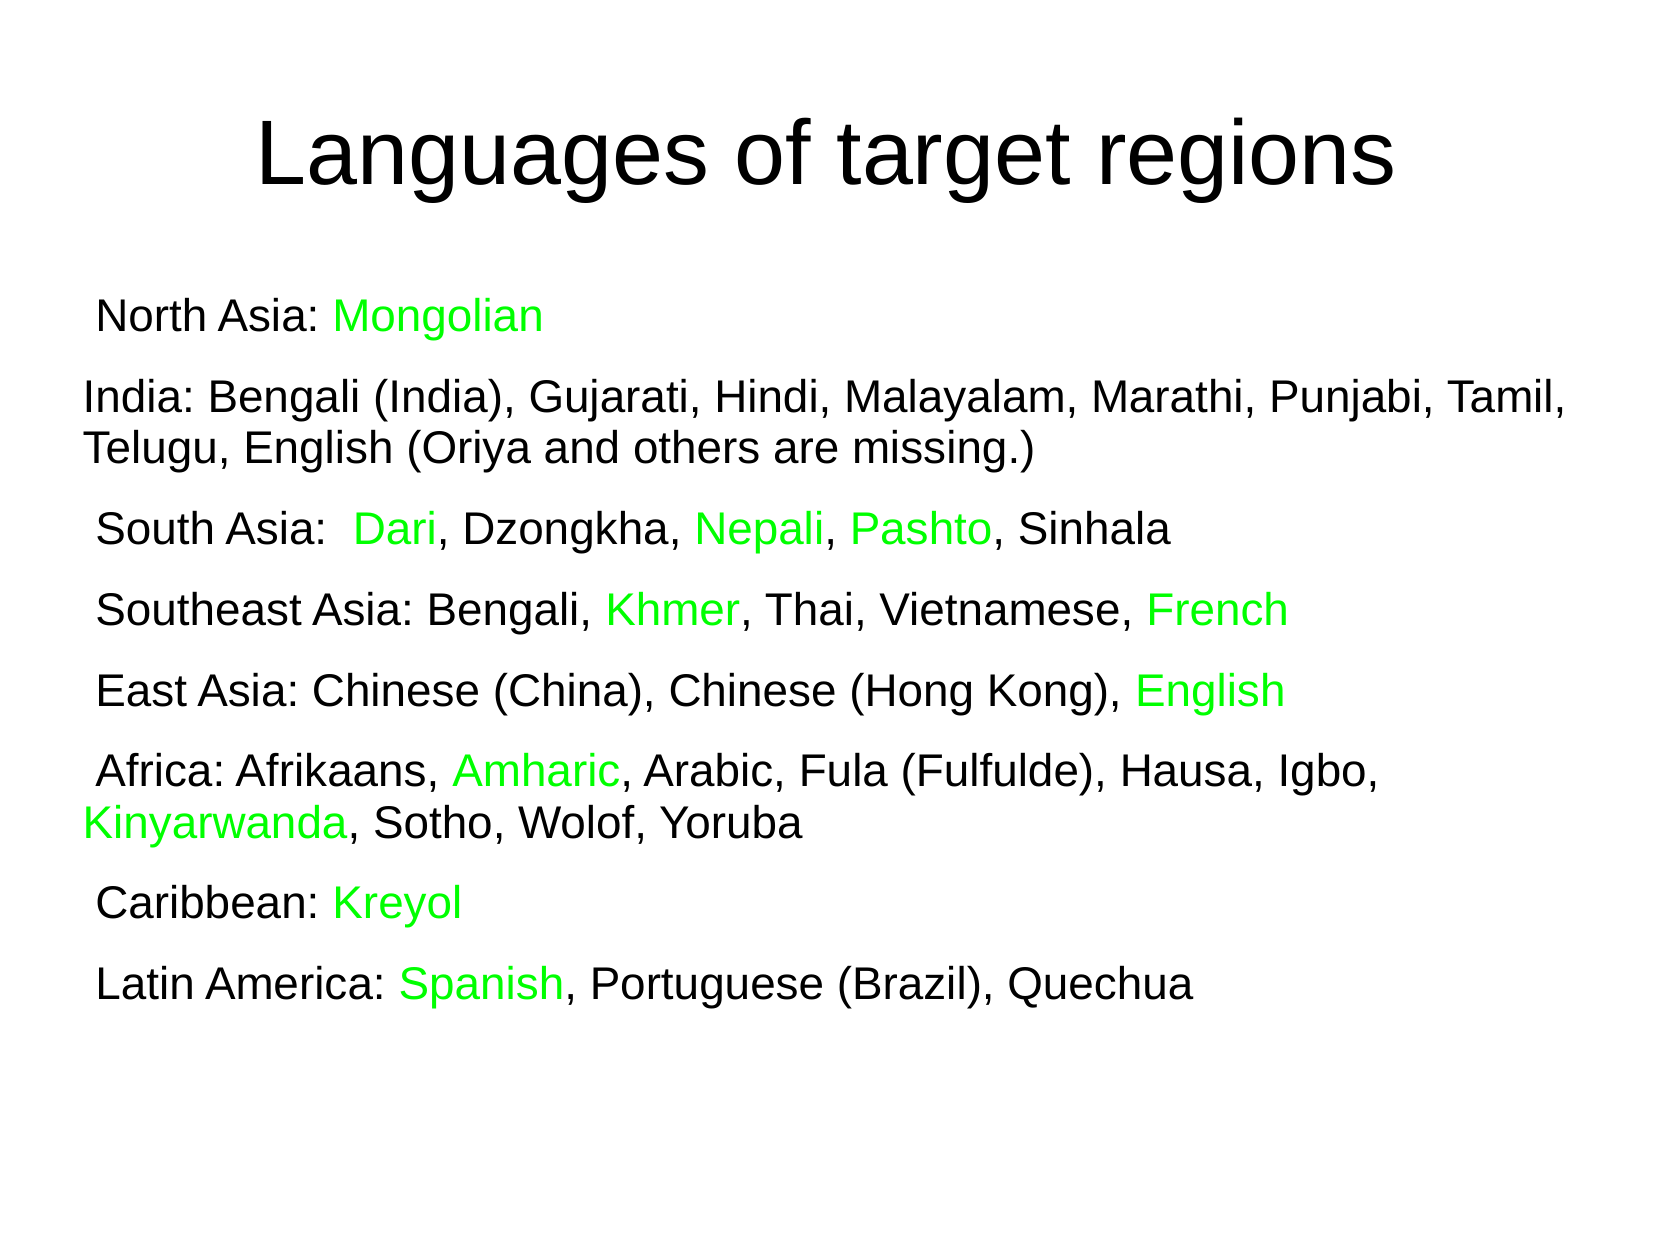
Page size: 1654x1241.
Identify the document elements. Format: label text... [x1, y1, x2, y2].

list North Asia: Mongolian India: Bengali (India), Gujarati, Hindi, Malayalam, Marathi, Punjabi, Tamil, Telugu, English (Oriya and others are missing.) South Asia: Dari, Dzongkha, Nepali, Pashto, Sinhala Southeast Asia: Bengali, Khmer, Thai, Vietnamese, French East Asia: Chinese (China), Chinese (Hong Kong), English Africa: Afrikaans, Amharic, Arabic, Fula (Fulfulde), Hausa, Igbo, Kinyarwanda, Sotho, Wolof, Yoruba Caribbean: Kreyol Latin America: Spanish, Portuguese (Brazil), Quechua [82, 290, 1571, 1177]
title Languages of target regions [82, 49, 1571, 257]
